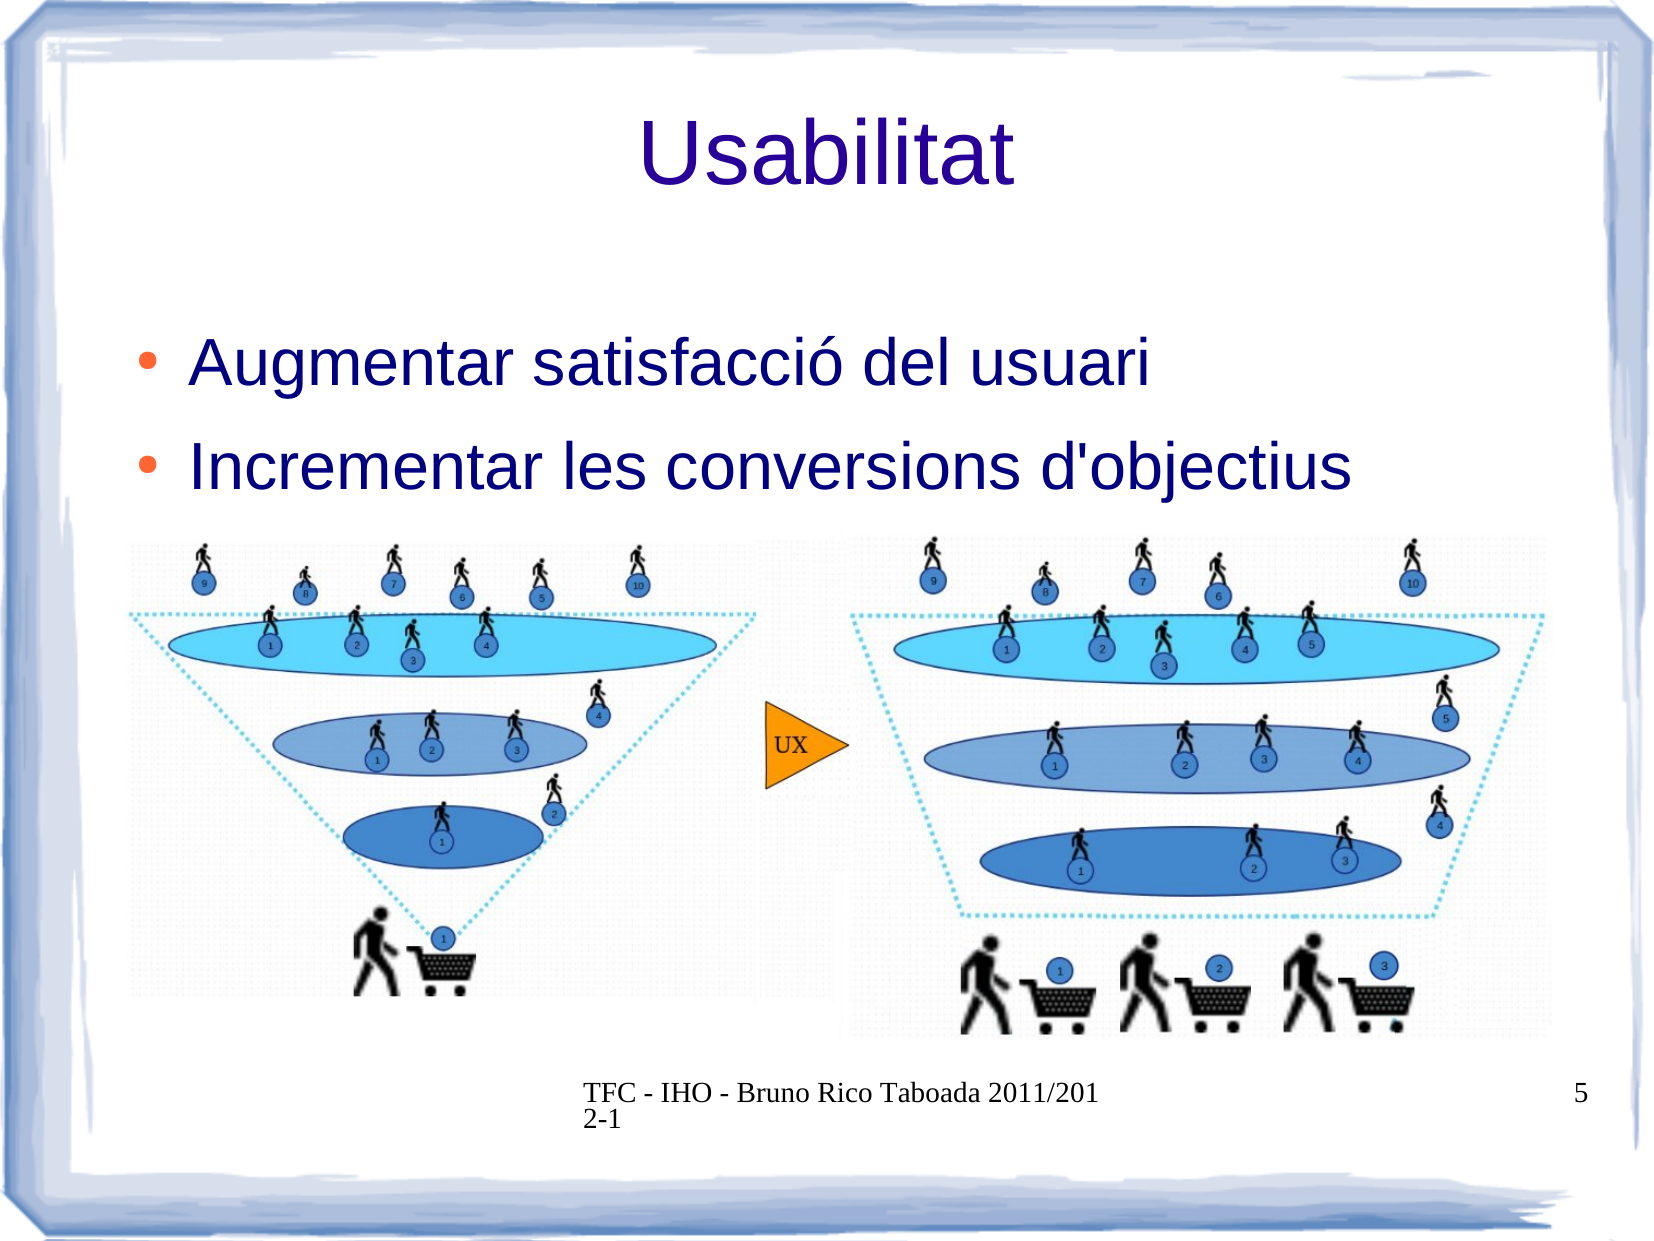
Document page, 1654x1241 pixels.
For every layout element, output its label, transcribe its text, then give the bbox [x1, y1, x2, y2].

list Augmentar satisfacció del usuari Incrementar les conversions d'objectius [118, 324, 1571, 1160]
title Usabilitat [82, 49, 1571, 257]
picture [0, 0, 1654, 1241]
